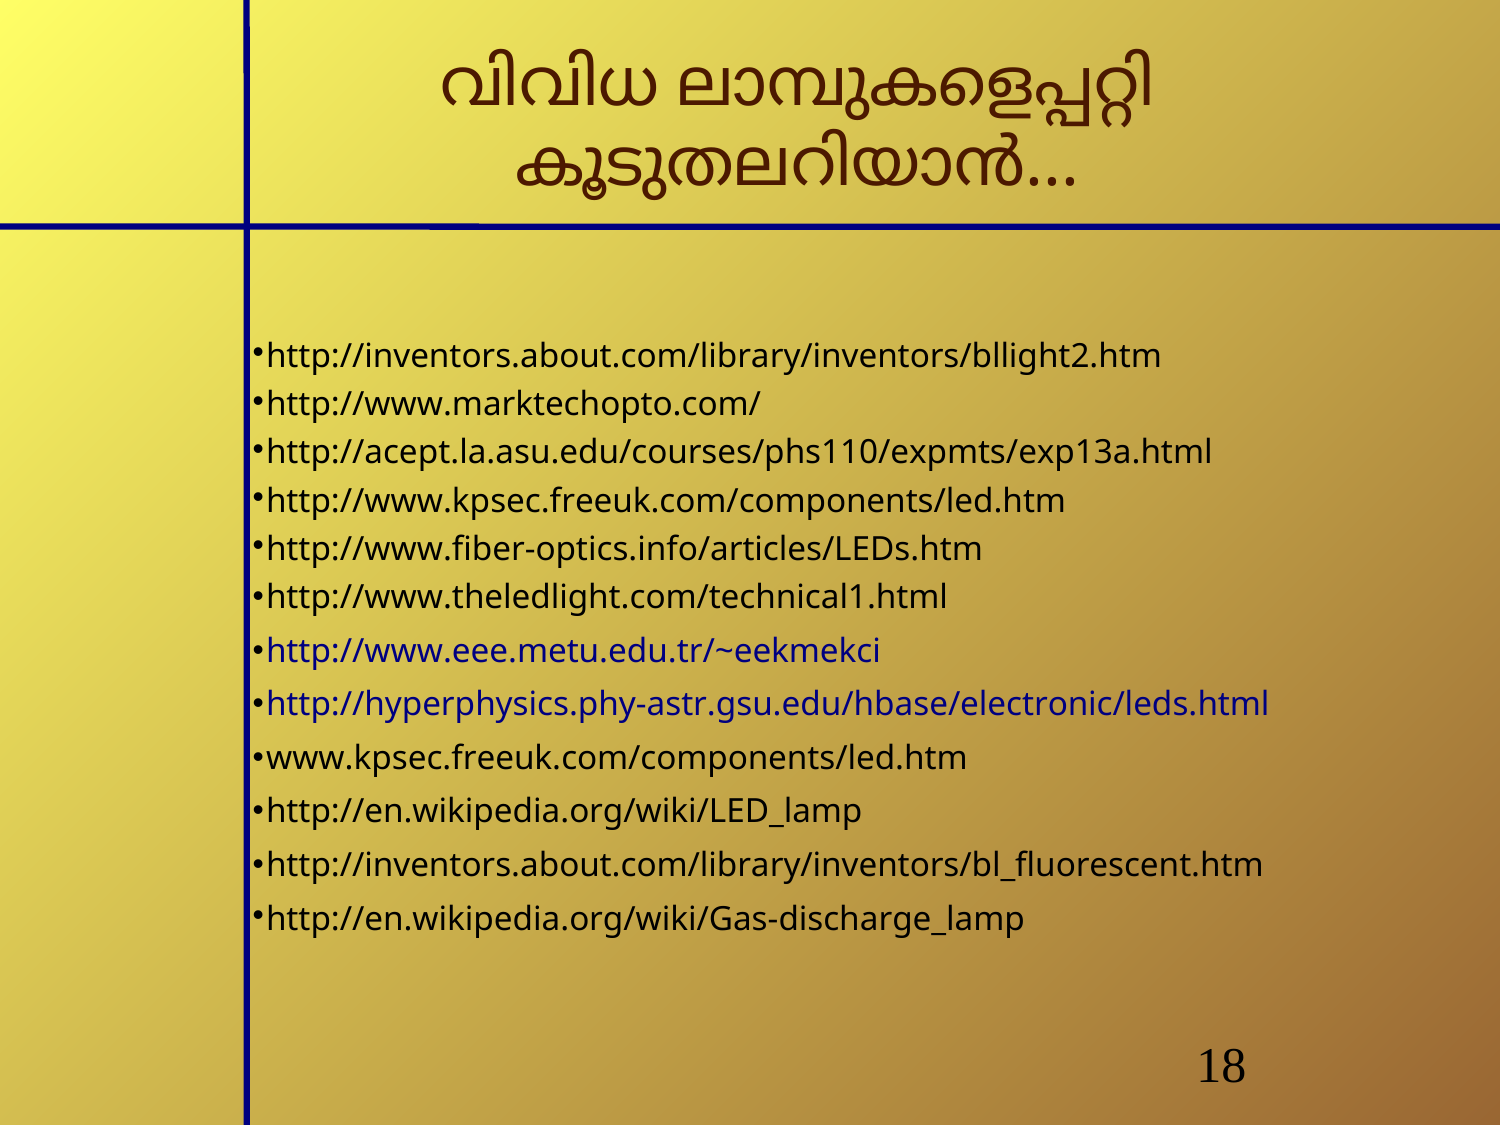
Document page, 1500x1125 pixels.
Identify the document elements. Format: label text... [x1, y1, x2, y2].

title വിവിധ ലാമ്പുകളെപ്പറ്റി കൂടുതലറിയാന്‍... [354, 0, 1241, 207]
list http://inventors.about.com/library/inventors/bllight2.htm http://www.marktechopto.com/ http://acept.la.asu.edu/courses/phs110/expmts/exp13a.html http://www.kpsec.freeuk.com/components/led.htm http://www.fiber-optics.info/articles/LEDs.htm http://www.theledlight.com/technical1.html http://www.eee.metu.edu.tr/~eekmekci http://hyperphysics.phy-astr.gsu.edu/hbase/electronic/leds.html www.kpsec.freeuk.com/components/led.htm http://en.wikipedia.org/wiki/LED_lamp http://inventors.about.com/library/inventors/bl_fluorescent.htm http://en.wikipedia.org/wiki/Gas-discharge_lamp [250, 326, 1447, 945]
